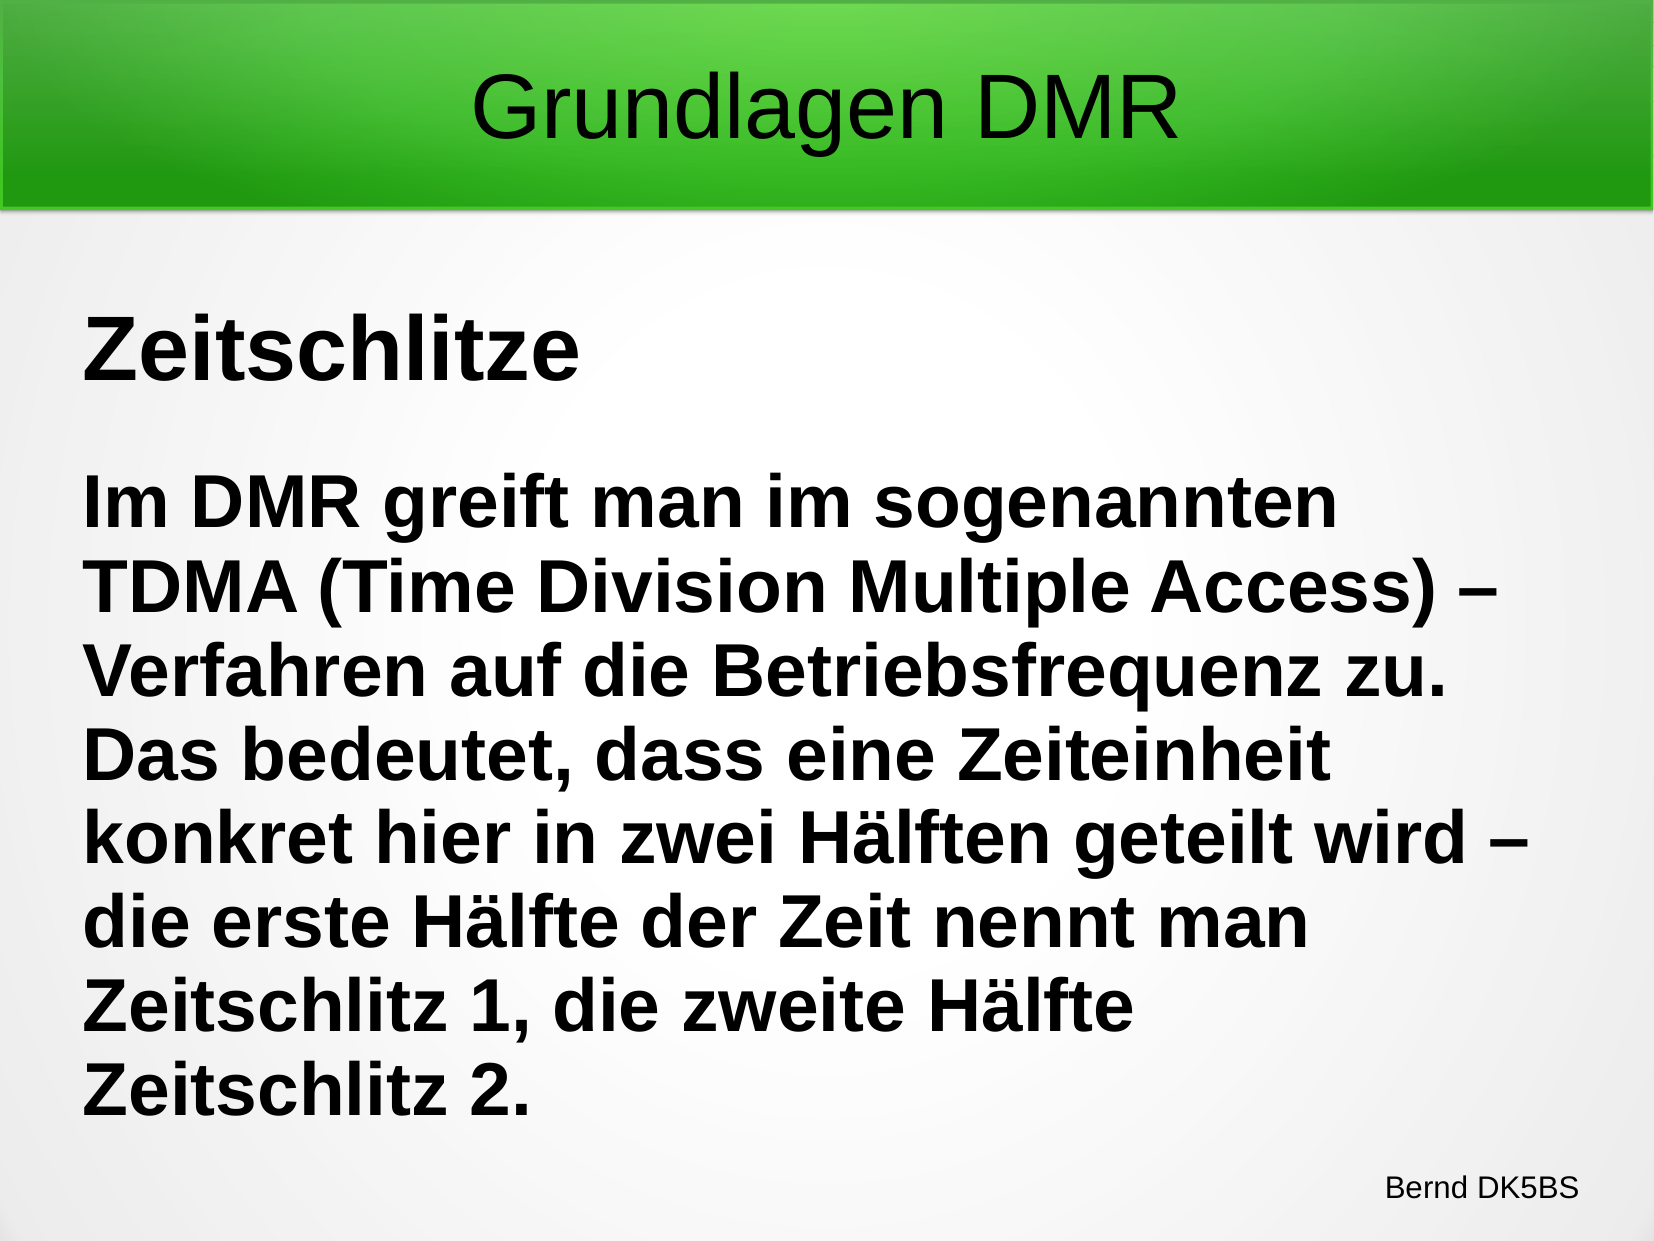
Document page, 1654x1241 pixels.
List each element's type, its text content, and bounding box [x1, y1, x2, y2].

title Grundlagen DMR [0, 0, 1654, 225]
text_box Bernd DK5BS [1370, 1163, 1619, 1223]
subtitle Zeitschlitze Im DMR greift man im sogenannten TDMA (Time Division Multiple Access) – Verfahren auf die Betriebsfrequenz zu. Das bedeutet, dass eine Zeiteinheit konkret hier in zwei Hälften geteilt wird – die erste Hälfte der Zeit nennt man Zeitschlitz 1, die zweite Hälfte Zeitschlitz 2. [82, 253, 1571, 1176]
